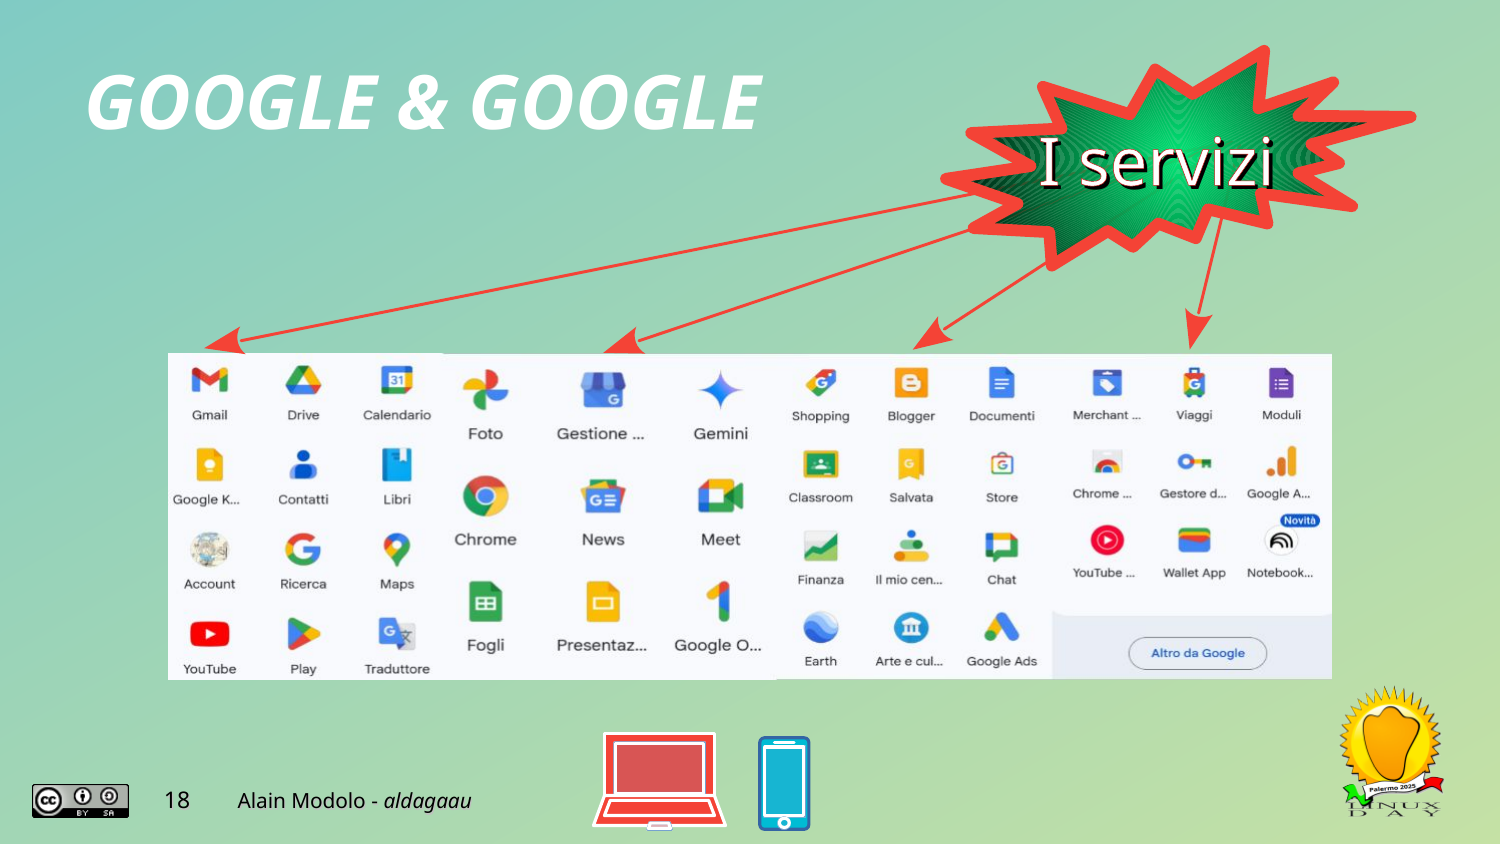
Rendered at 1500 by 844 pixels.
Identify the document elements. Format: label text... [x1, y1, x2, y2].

text_box [593, 733, 726, 829]
title GOOGLE & GOOGLE [68, 49, 778, 152]
picture [32, 784, 129, 818]
text_box [759, 737, 809, 830]
text_box I servizi [945, 50, 1411, 266]
picture [168, 353, 1500, 844]
